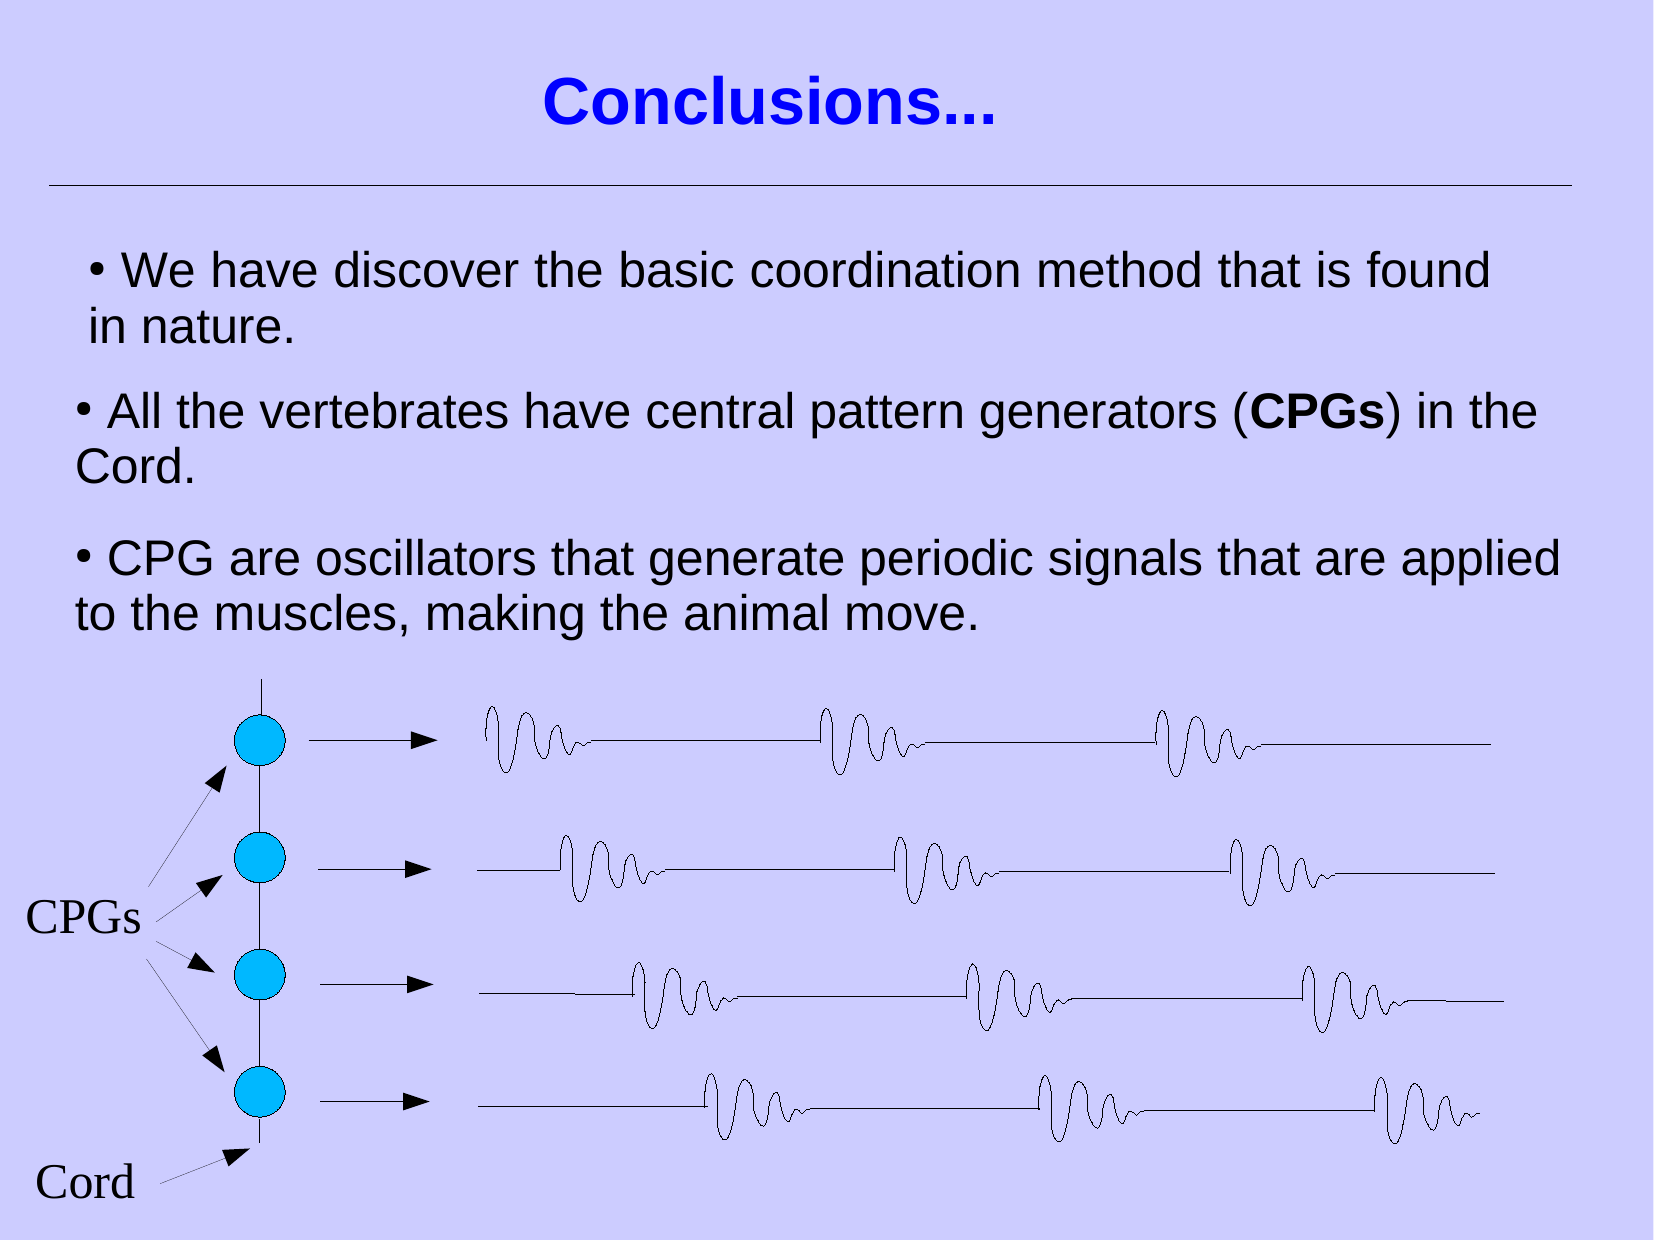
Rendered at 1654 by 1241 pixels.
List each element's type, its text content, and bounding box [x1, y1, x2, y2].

text_box [234, 1066, 286, 1118]
text_box [234, 832, 286, 883]
text_box [234, 714, 286, 766]
title Conclusions... [132, 0, 1408, 191]
text_box CPGs [25, 888, 143, 944]
text_box Cord [35, 1154, 136, 1210]
text_box [234, 949, 286, 1000]
text_box All the vertebrates have central pattern generators (CPGs) in the Cord. CPG are oscillators that generate periodic signals that are applied to the muscles, making the animal move. [74, 382, 1567, 642]
text_box We have discover the basic coordination method that is found in nature. [88, 242, 1493, 355]
